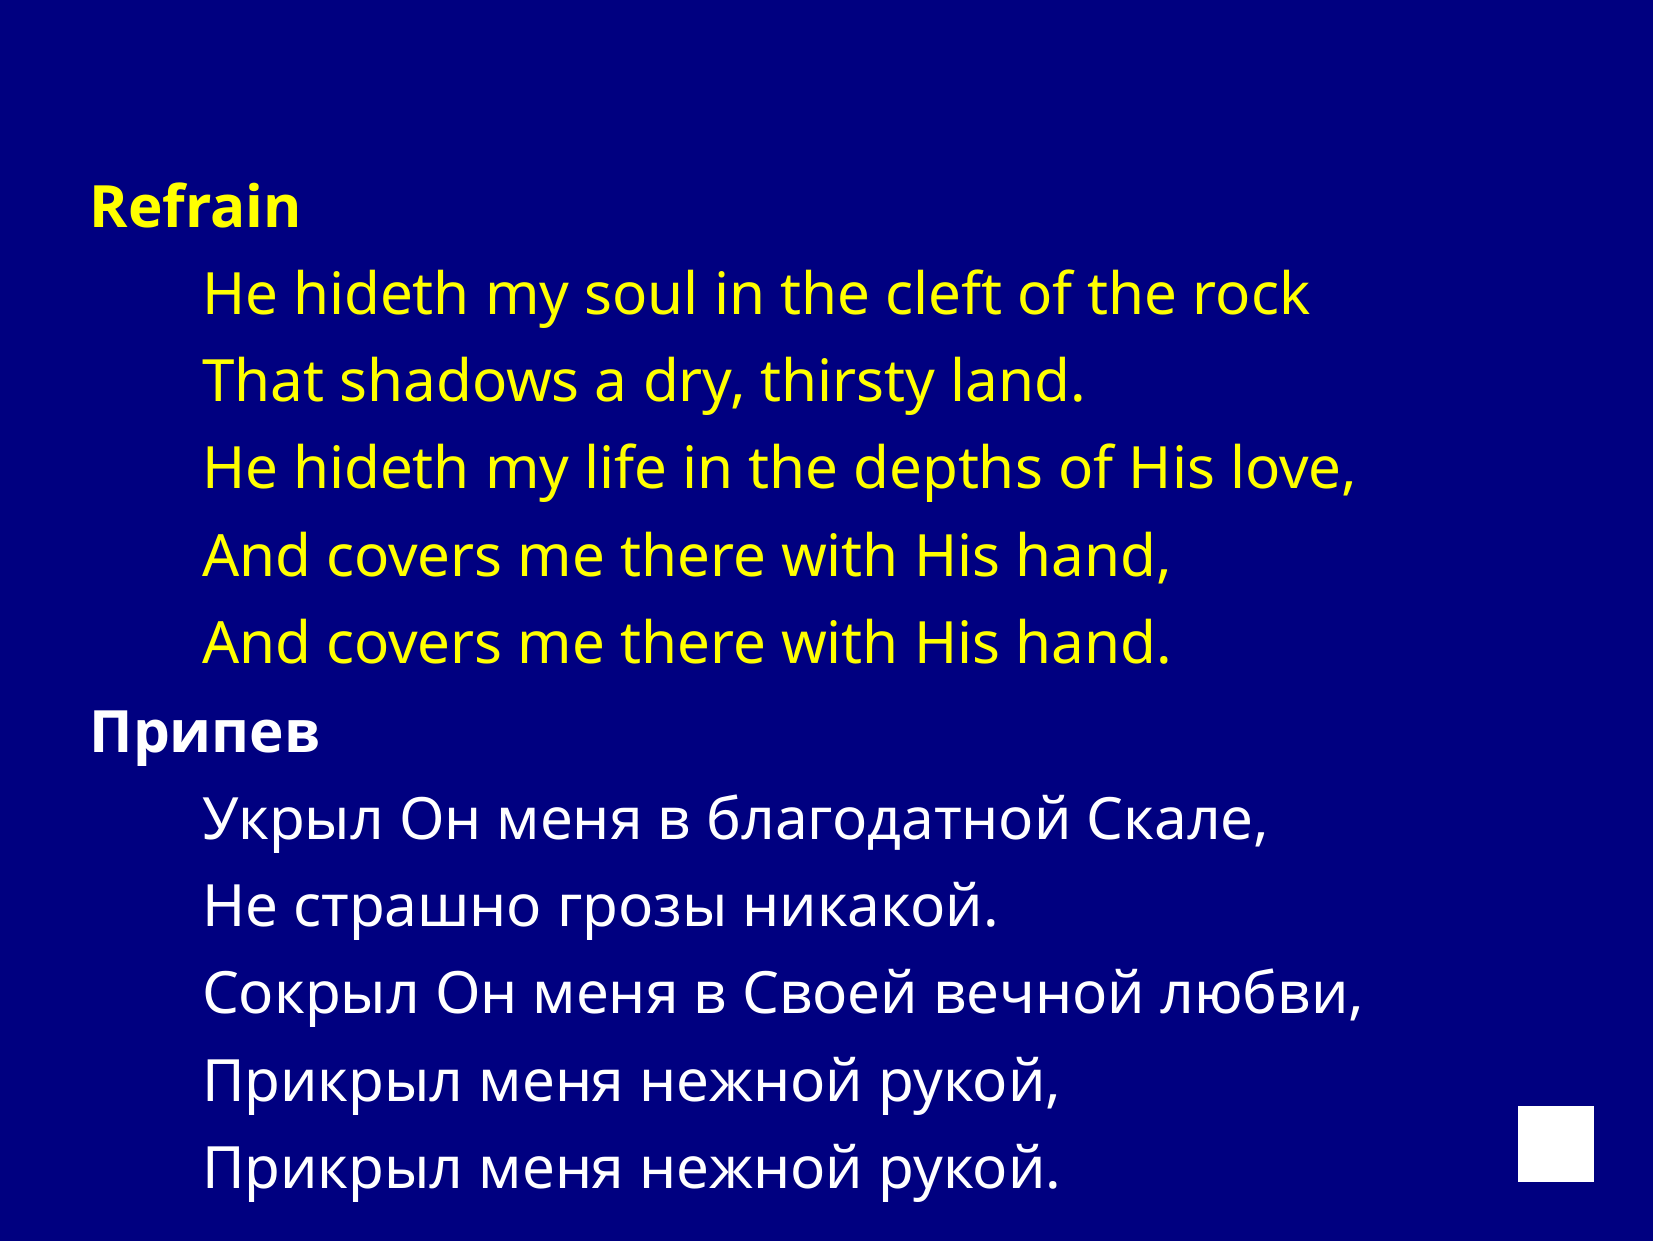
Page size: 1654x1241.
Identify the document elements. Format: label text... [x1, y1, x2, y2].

text_box Refrain He hideth my soul in the cleft of the rock That shadows a dry, thirsty land. He hideth my life in the depths of His love, And covers me there with His hand, And covers me there with His hand. [75, 150, 1653, 638]
text_box Припев Укрыл Он меня в благодатной Скале, Не страшно грозы никакой. Сокрыл Он меня в Своей вечной любви, Прикрыл меня нежной рукой, Прикрыл меня нежной рукой. [75, 675, 1653, 1163]
text_box [1518, 1163, 1594, 1182]
